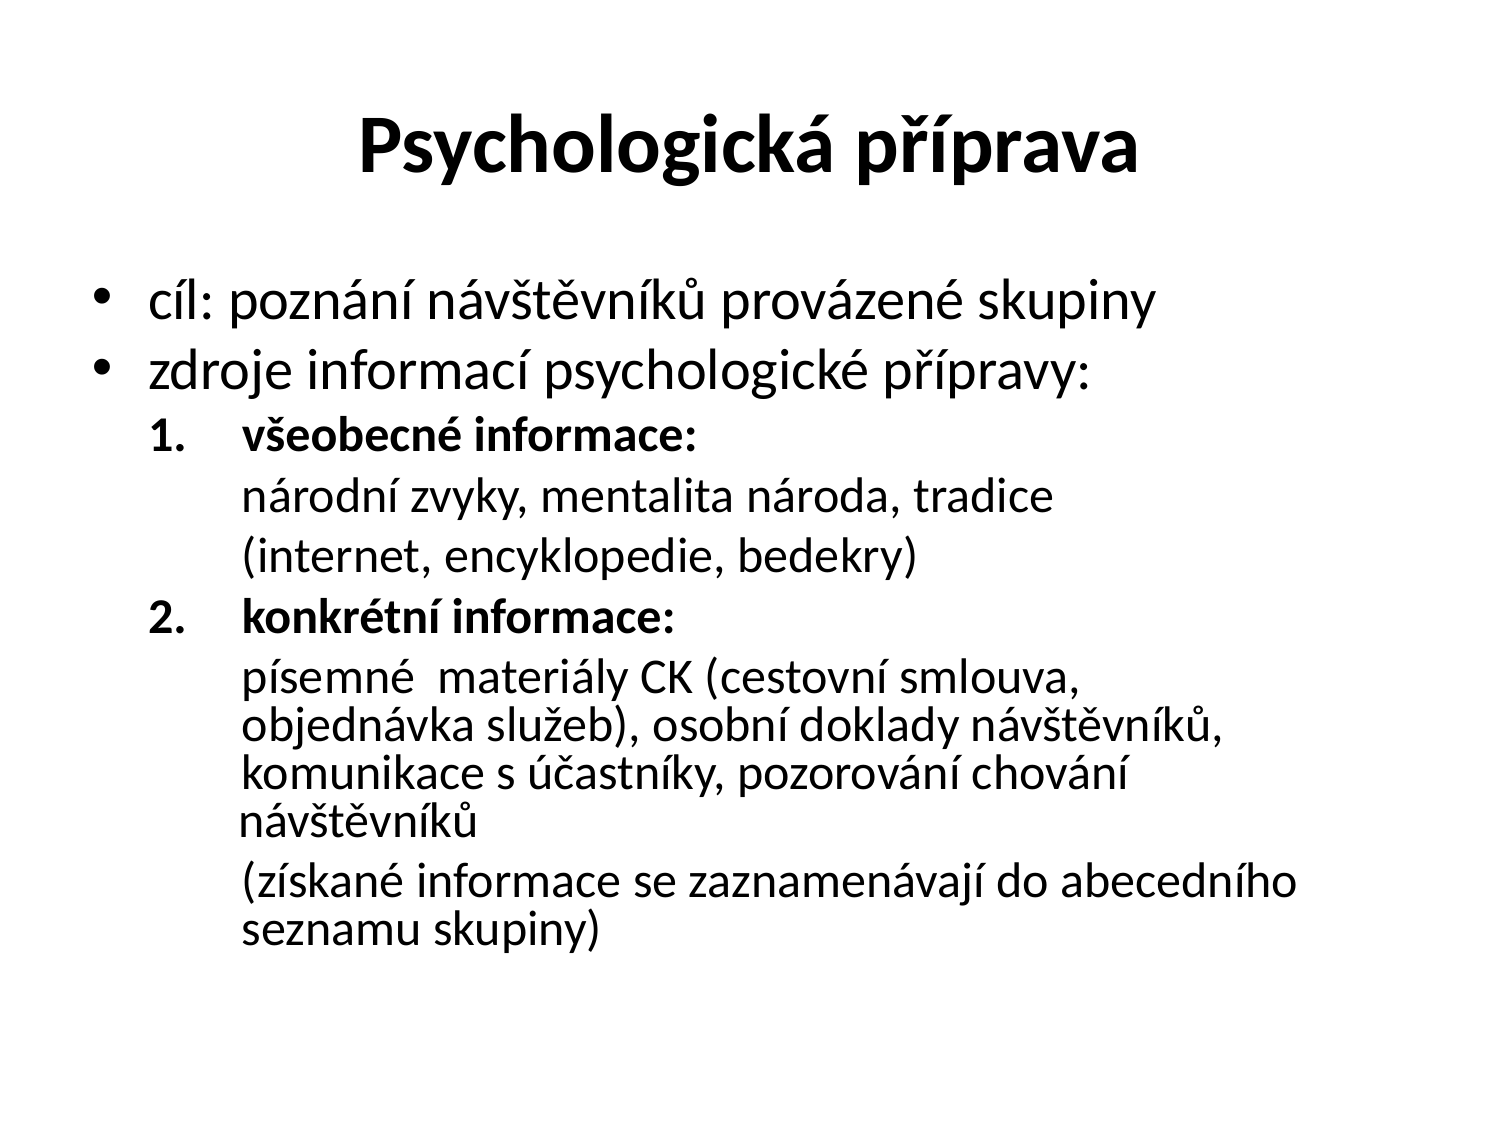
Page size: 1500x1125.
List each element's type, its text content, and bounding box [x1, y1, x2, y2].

title Psychologická příprava [75, 45, 1426, 233]
list cíl: poznání návštěvníků provázené skupiny zdroje informací psychologické přípravy: 1. všeobecné informace: národní zvyky, mentalita národa, tradice (internet, encyklopedie, bedekry) 2. konkrétní informace: písemné materiály CK (cestovní smlouva, objednávka služeb), osobní doklady návštěvníků, komunikace s účastníky, pozorování chování návštěvníků (získané informace se zaznamenávají do abecedního seznamu skupiny) [76, 267, 1427, 1024]
